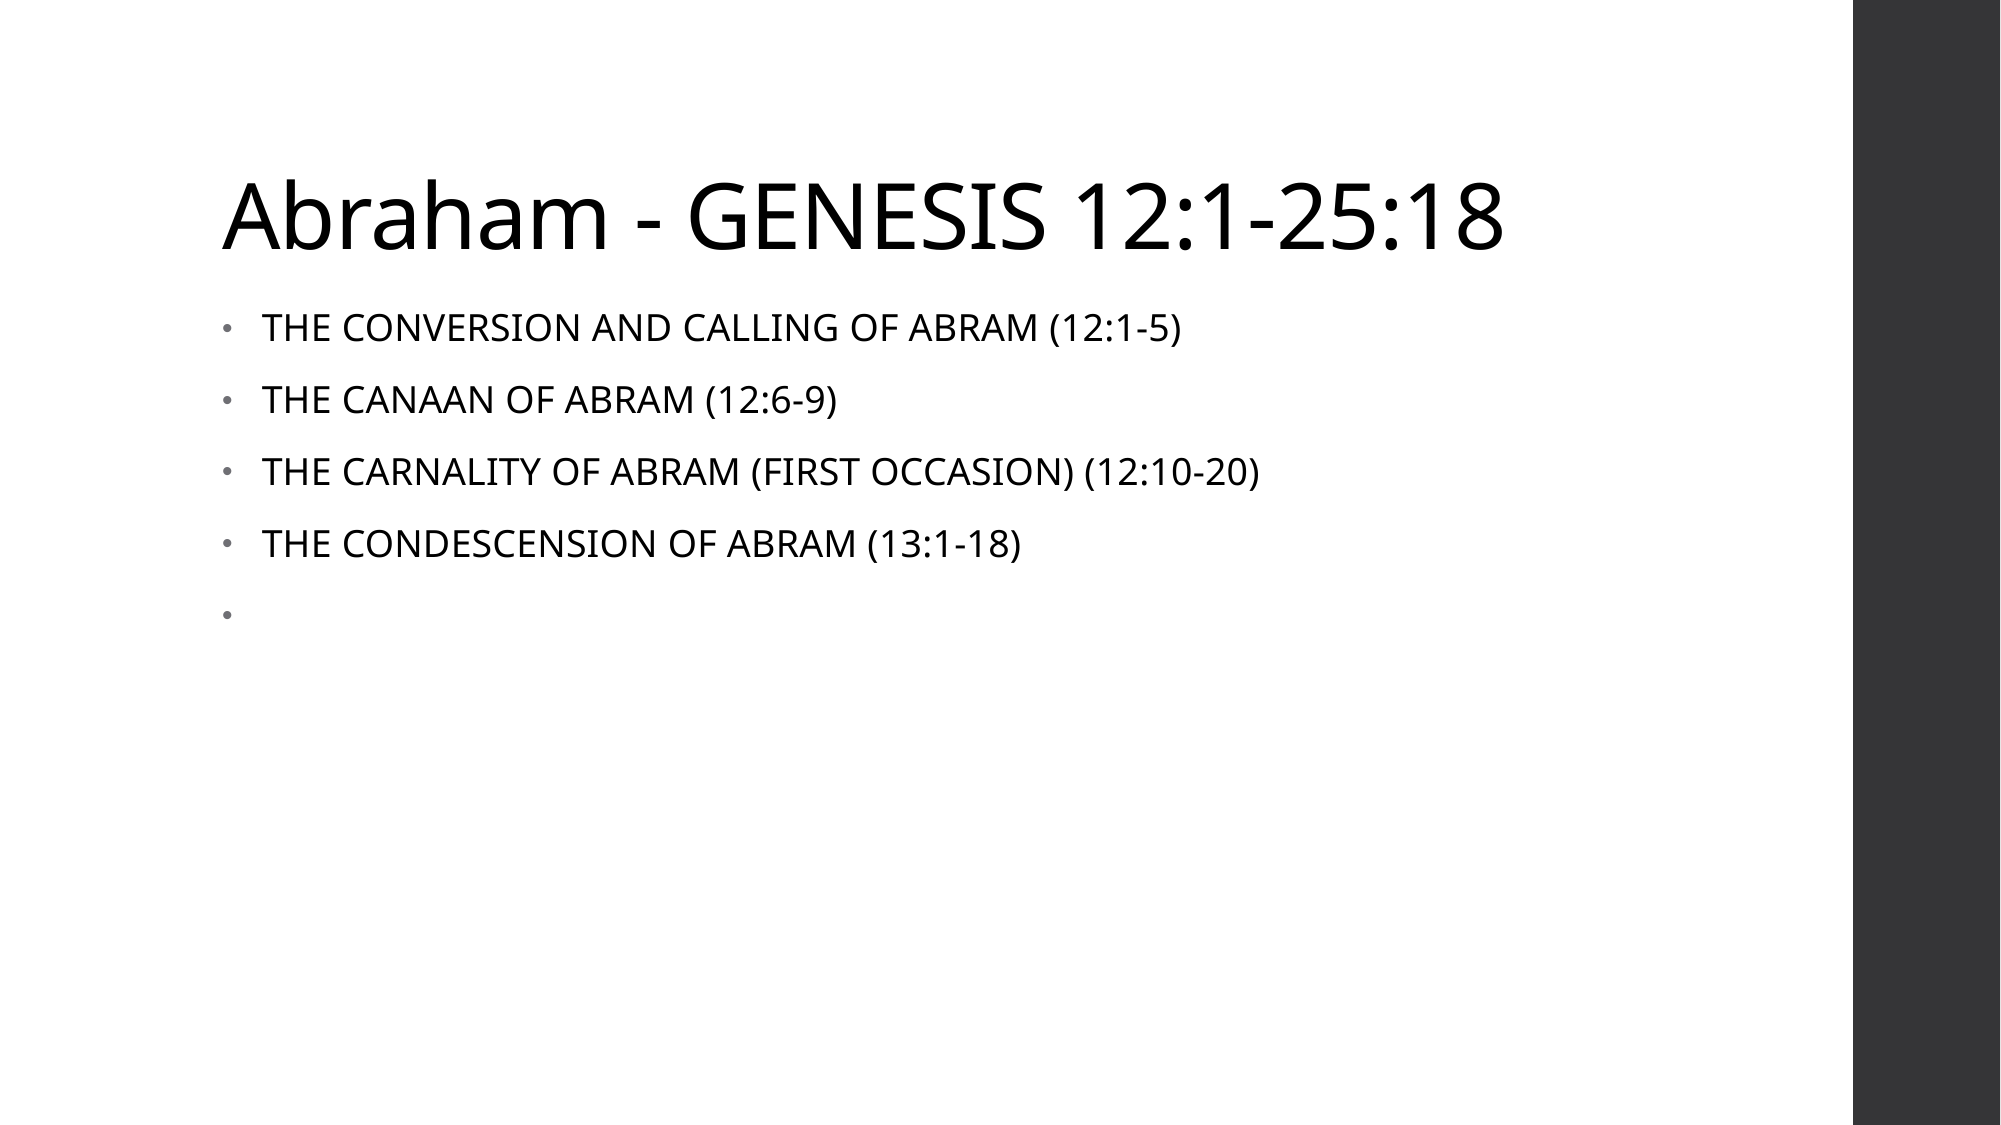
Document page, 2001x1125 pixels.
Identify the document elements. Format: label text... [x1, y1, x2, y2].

title Abraham - GENESIS 12:1-25:18 [206, 60, 1797, 278]
list THE CONVERSION AND CALLING OF ABRAM (12:1-5) THE CANAAN OF ABRAM (12:6-9) THE CARNALITY OF ABRAM (FIRST OCCASION) (12:10-20) THE CONDESCENSION OF ABRAM (13:1-18) [206, 299, 1617, 1014]
